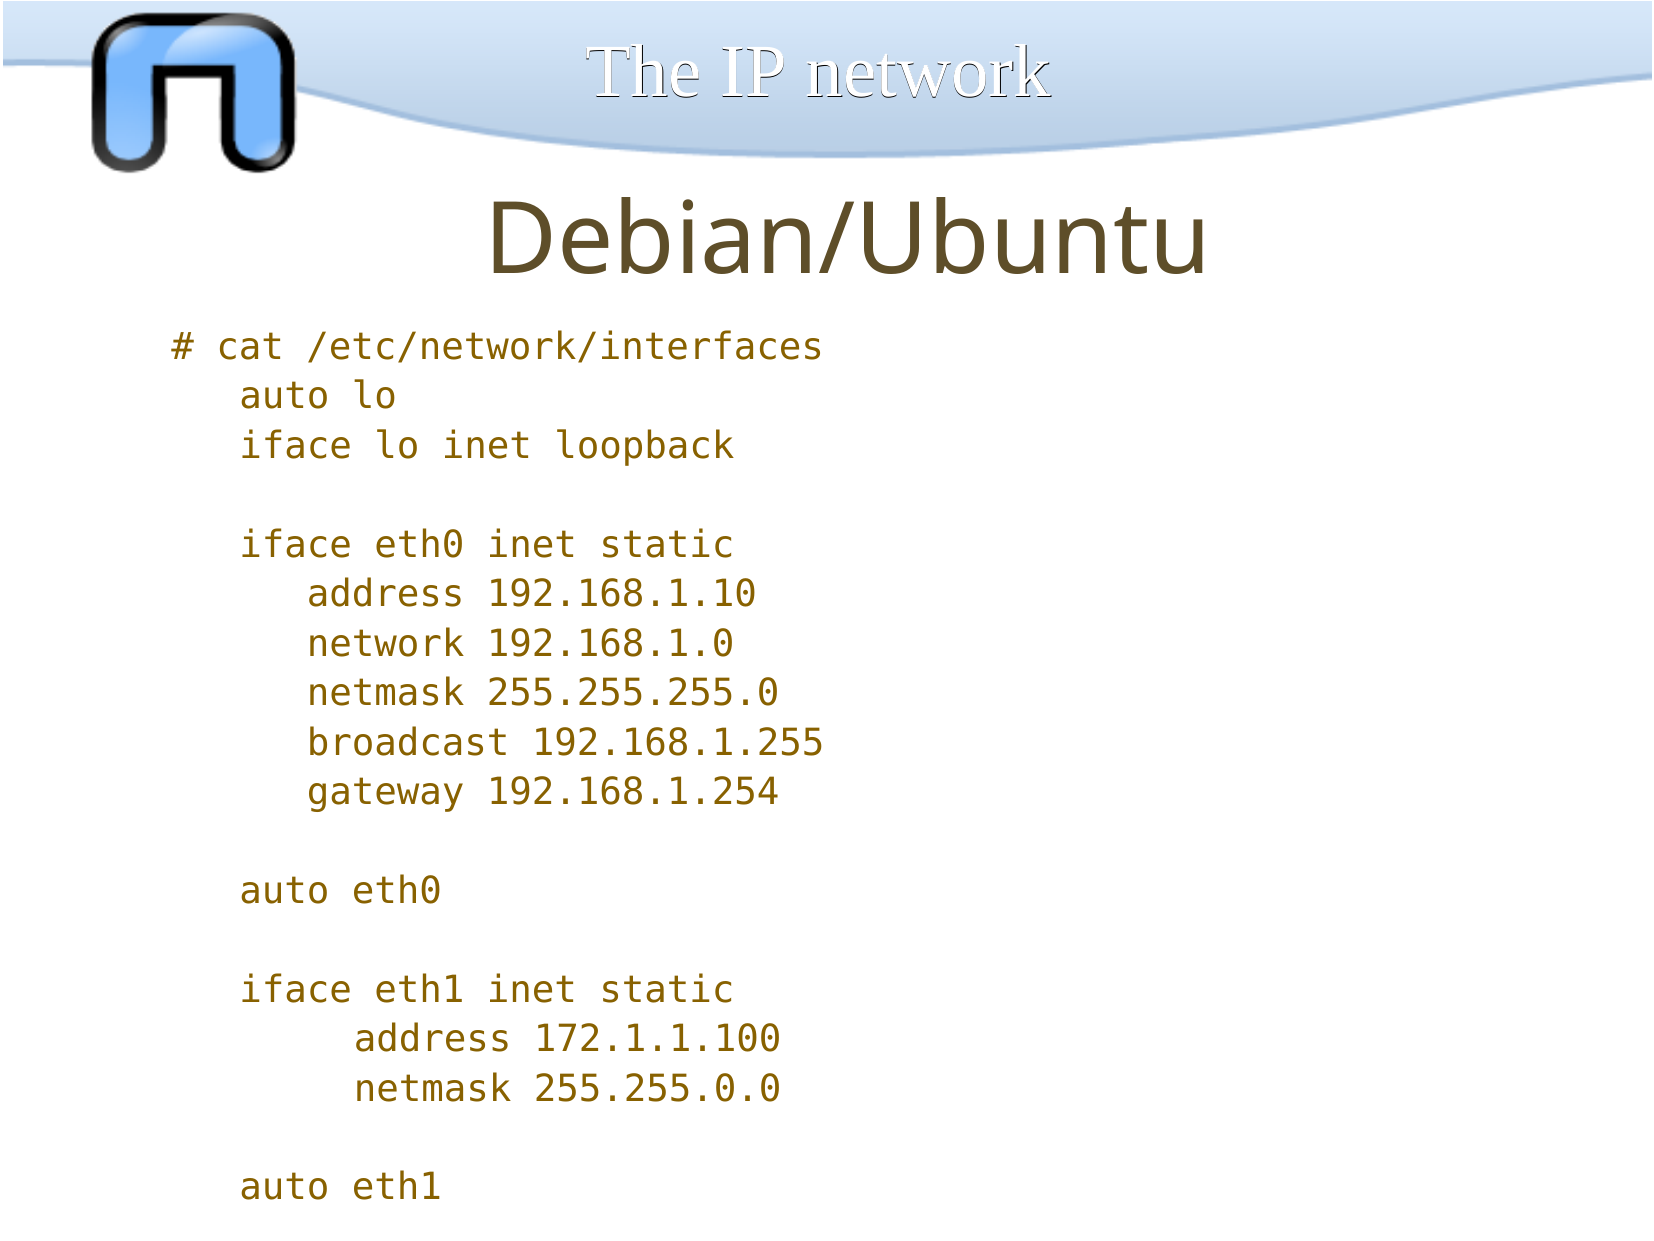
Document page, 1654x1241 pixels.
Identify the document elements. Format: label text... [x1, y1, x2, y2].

list # cat /etc/network/interfaces auto lo iface lo inet loopback iface eth0 inet static address 192.168.1.10 network 192.168.1.0 netmask 255.255.255.0 broadcast 192.168.1.255 gateway 192.168.1.254 auto eth0 iface eth1 inet static address 172.1.1.100 netmask 255.255.0.0 auto eth1 [147, 324, 1565, 1241]
picture [0, 0, 1654, 1241]
text_box The IP network [573, 29, 1063, 178]
title Debian/Ubuntu [139, 72, 1557, 398]
